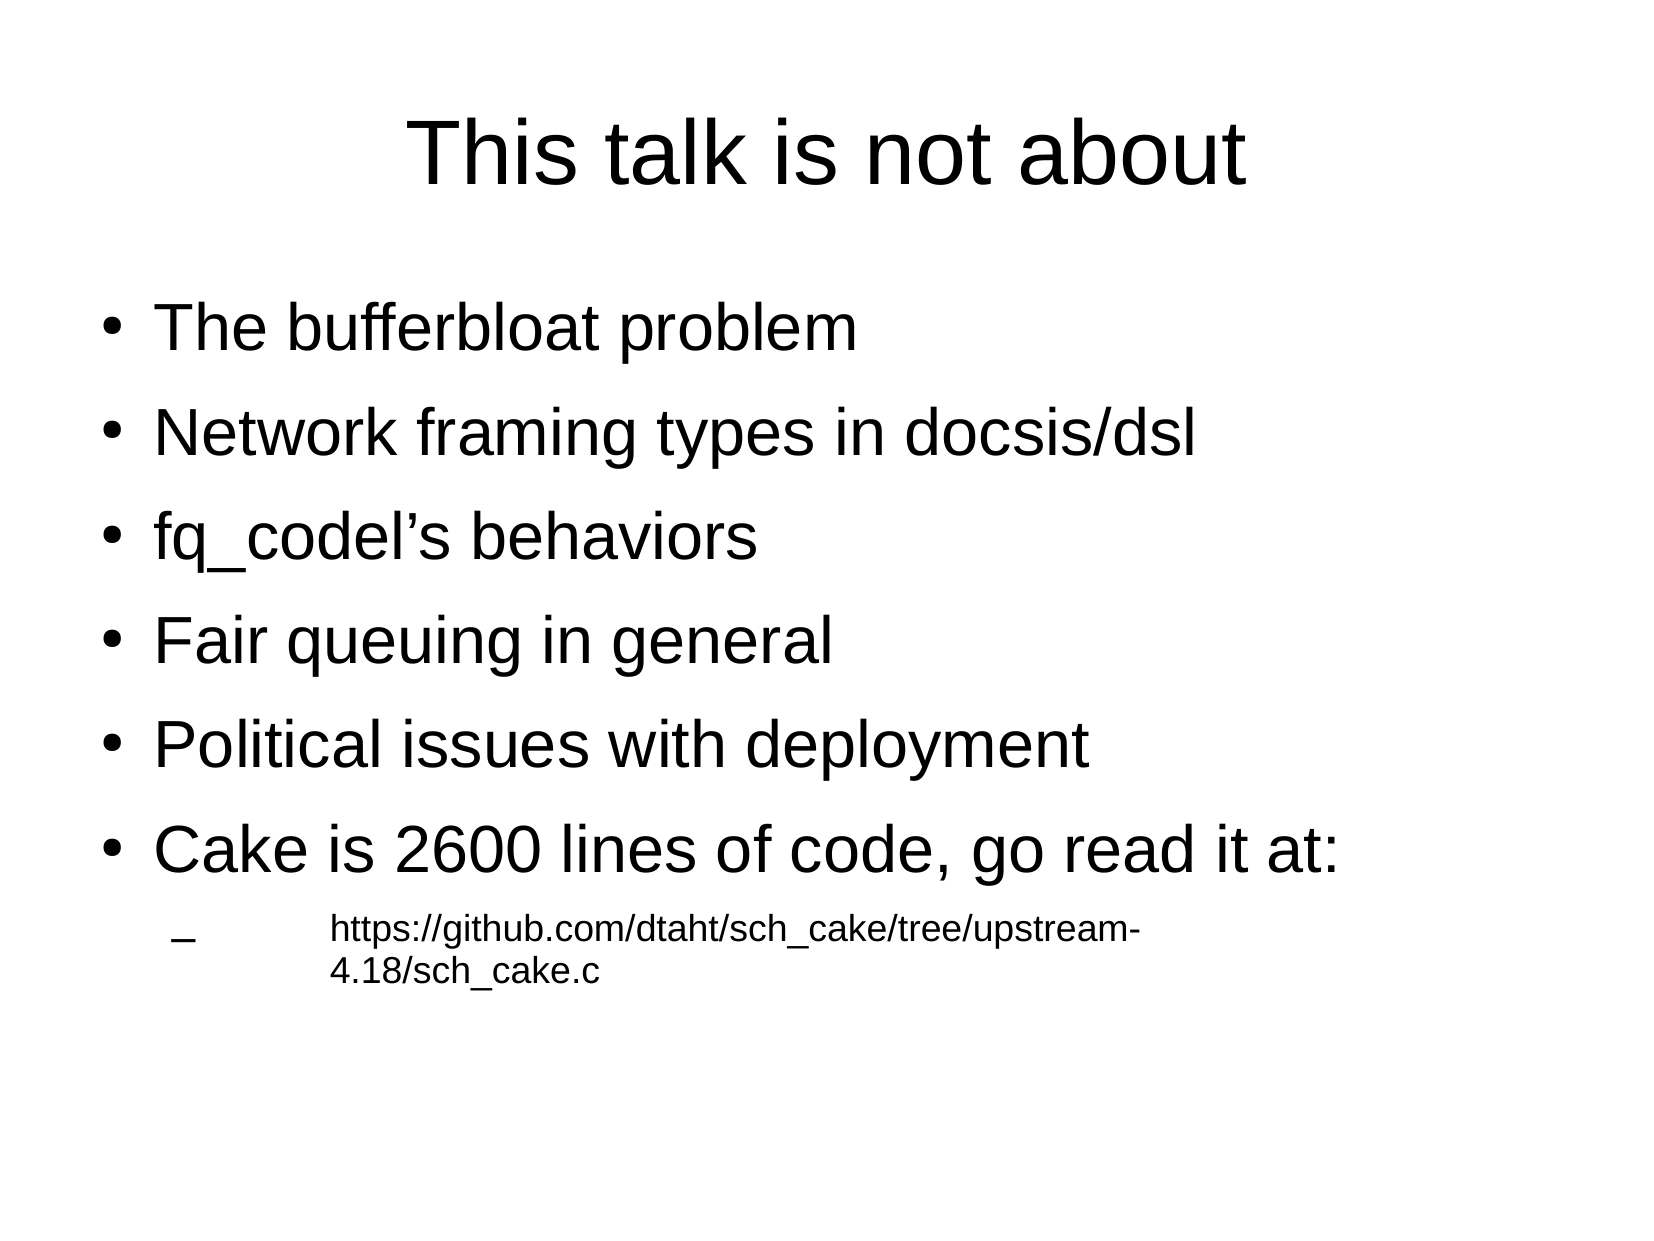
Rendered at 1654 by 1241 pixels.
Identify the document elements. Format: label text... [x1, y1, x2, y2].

text_box https://github.com/dtaht/sch_cake/tree/upstream-4.18/sch_cake.c [315, 900, 1230, 999]
list The bufferbloat problem Network framing types in docsis/dsl fq_codel’s behaviors Fair queuing in general Political issues with deployment Cake is 2600 lines of code, go read it at: [82, 290, 1571, 1010]
title This talk is not about [82, 49, 1571, 257]
